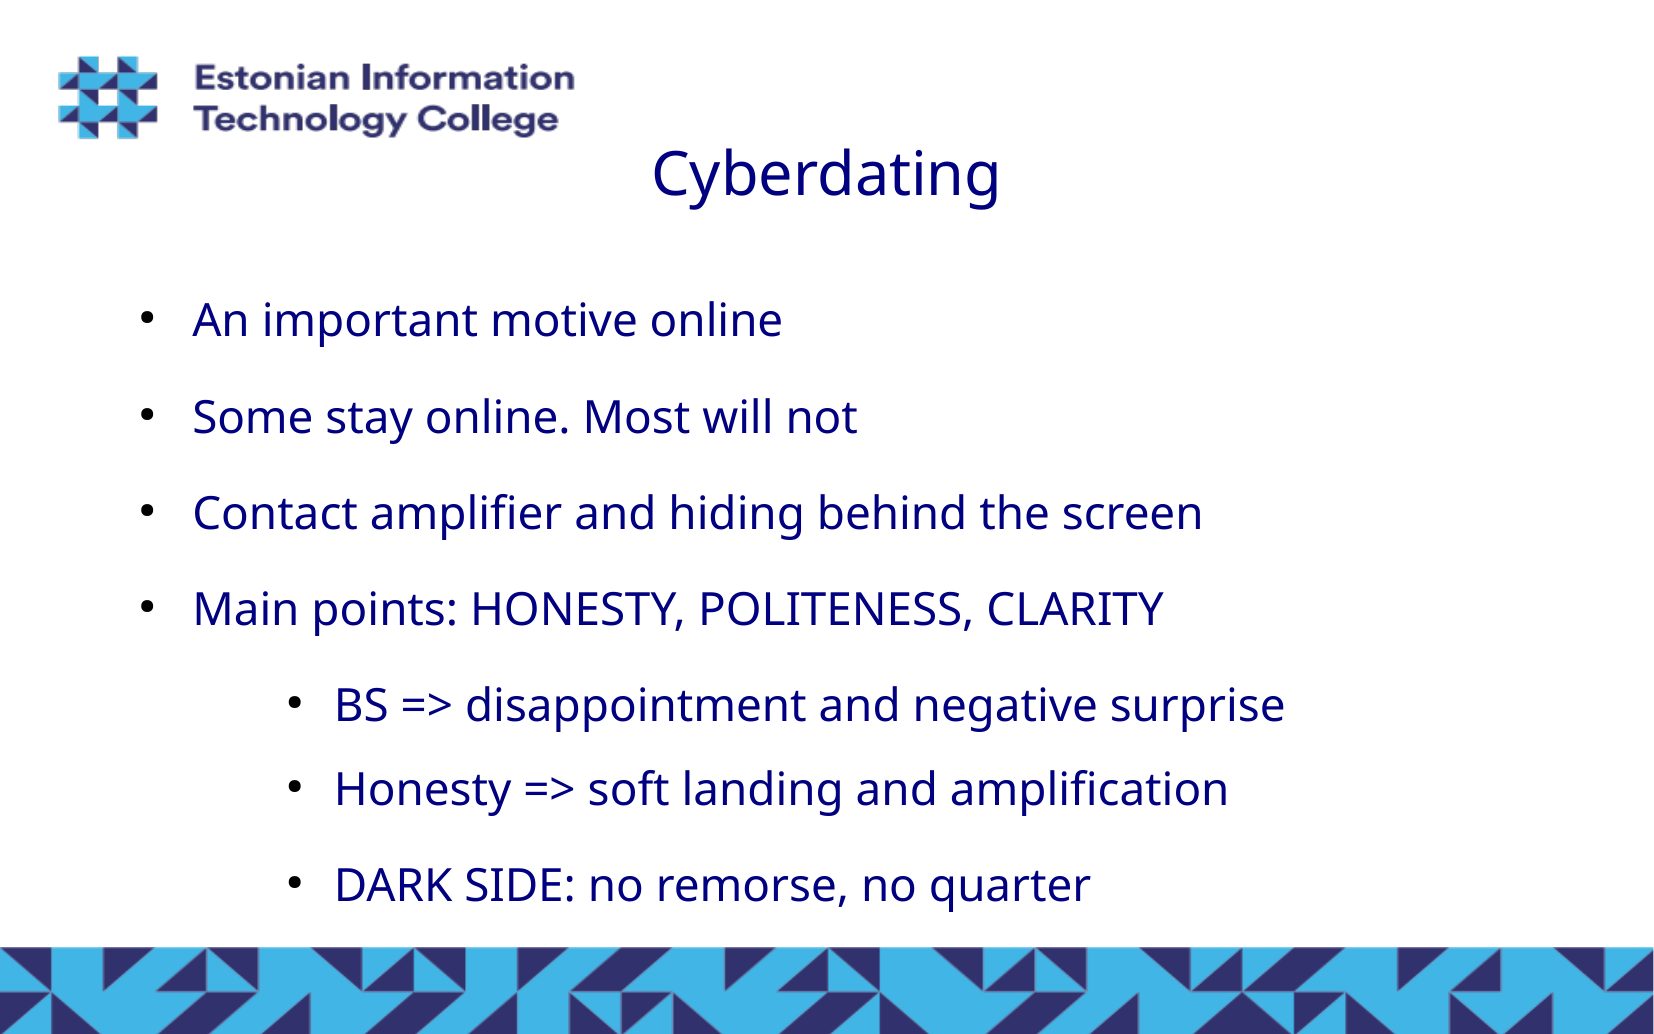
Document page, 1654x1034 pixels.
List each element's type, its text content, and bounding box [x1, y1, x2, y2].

list An important motive online Some stay online. Most will not Contact amplifier and hiding behind the screen Main points: HONESTY, POLITENESS, CLARITY BS => disappointment and negative surprise Honesty => soft landing and amplification DARK SIDE: no remorse, no quarter [121, 287, 1533, 1034]
title Cyberdating [121, 83, 1533, 260]
